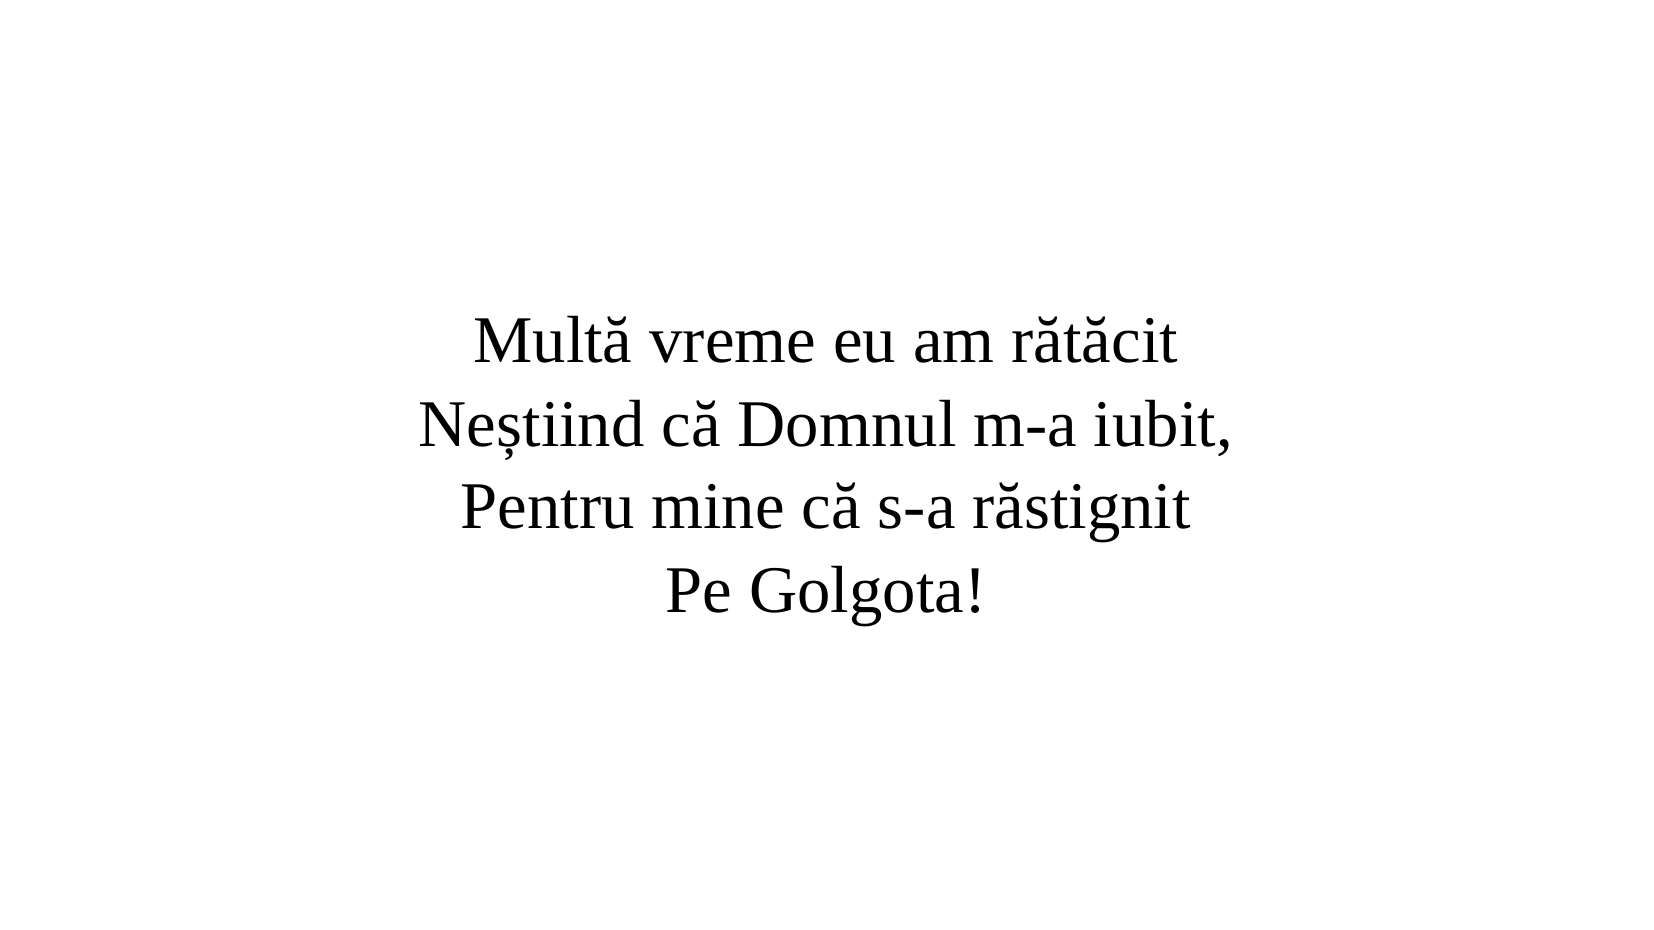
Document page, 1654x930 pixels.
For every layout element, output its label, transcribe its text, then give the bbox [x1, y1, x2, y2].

subtitle Multă vreme eu am rătăcit Neștiind că Domnul m-a iubit, Pentru mine că s-a răstignit Pe Golgota! [300, 150, 1354, 781]
